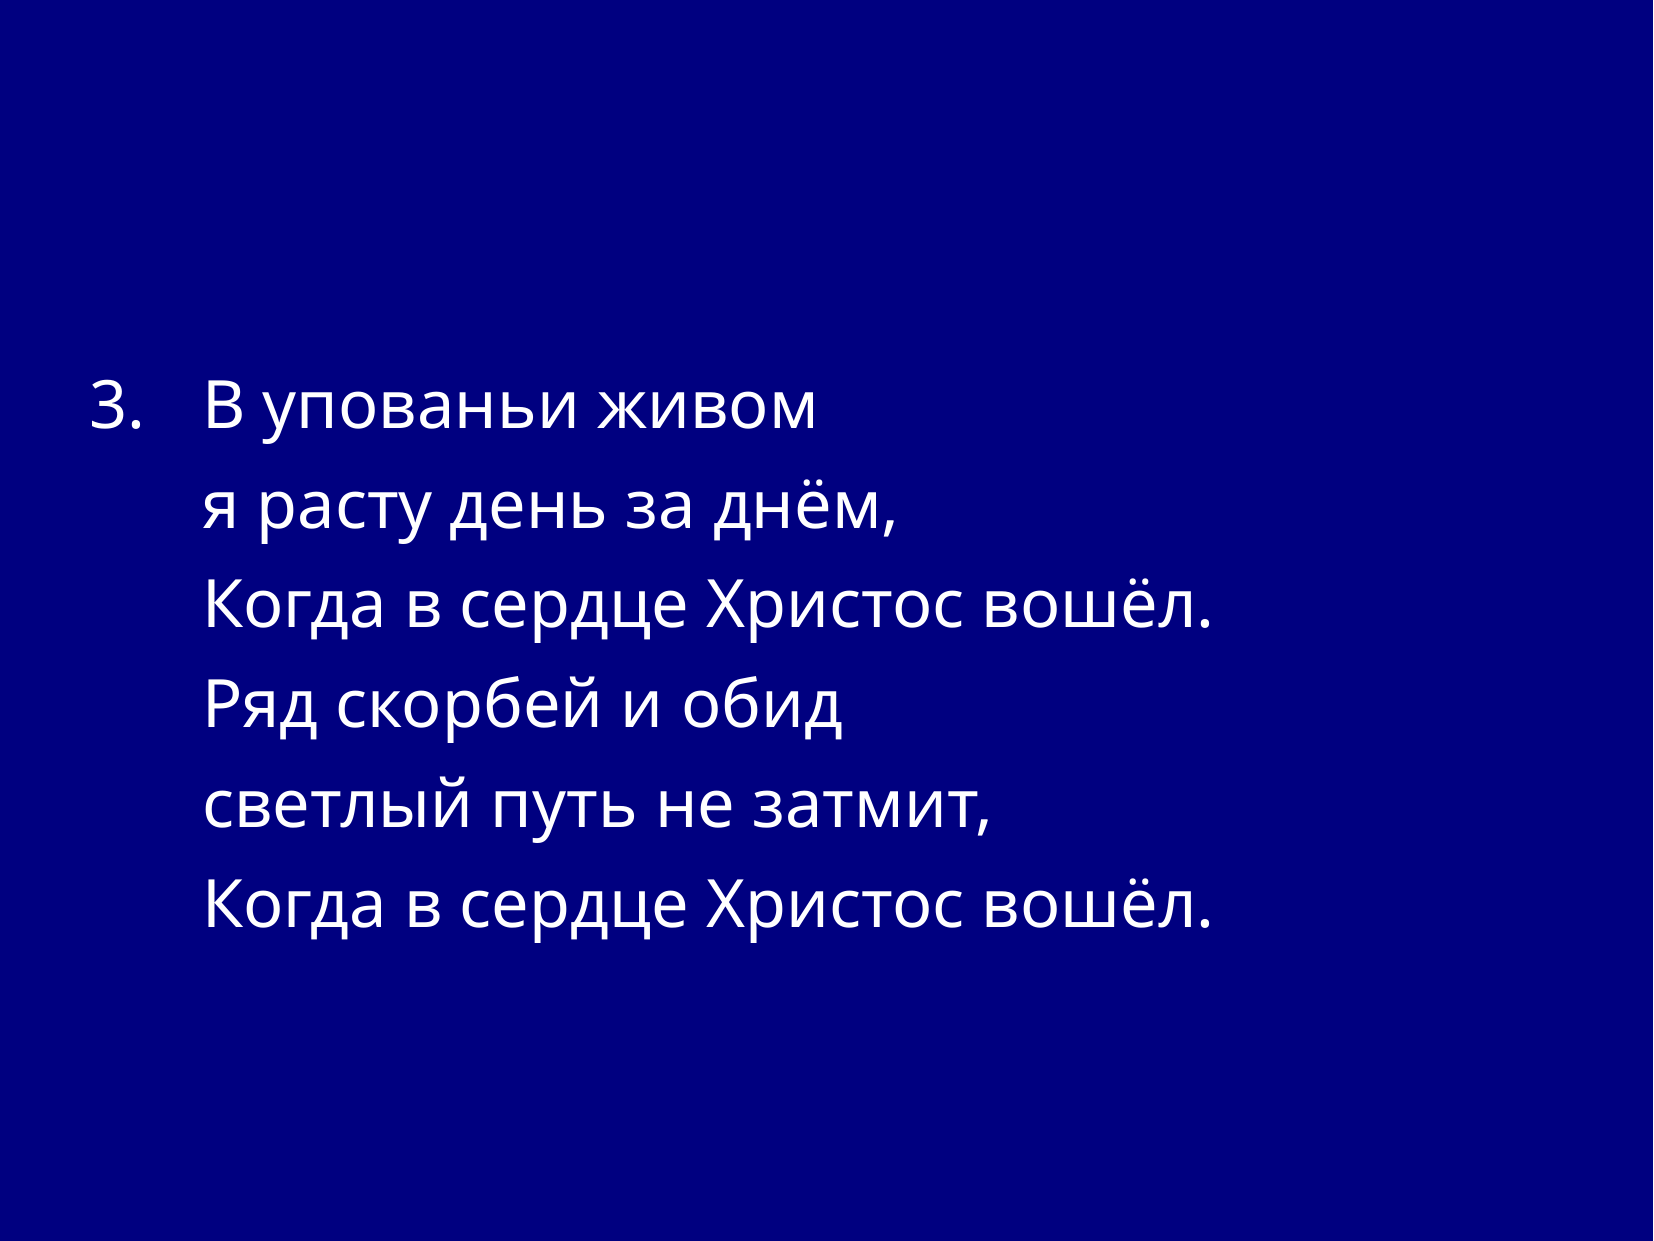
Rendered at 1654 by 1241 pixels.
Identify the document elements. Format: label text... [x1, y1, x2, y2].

text_box 3. В упованьи живом я расту день за днём, Когда в сердце Христос вошёл. Ряд скорбей и обид светлый путь не затмит, Когда в сердце Христос вошёл. [75, 150, 1576, 1163]
